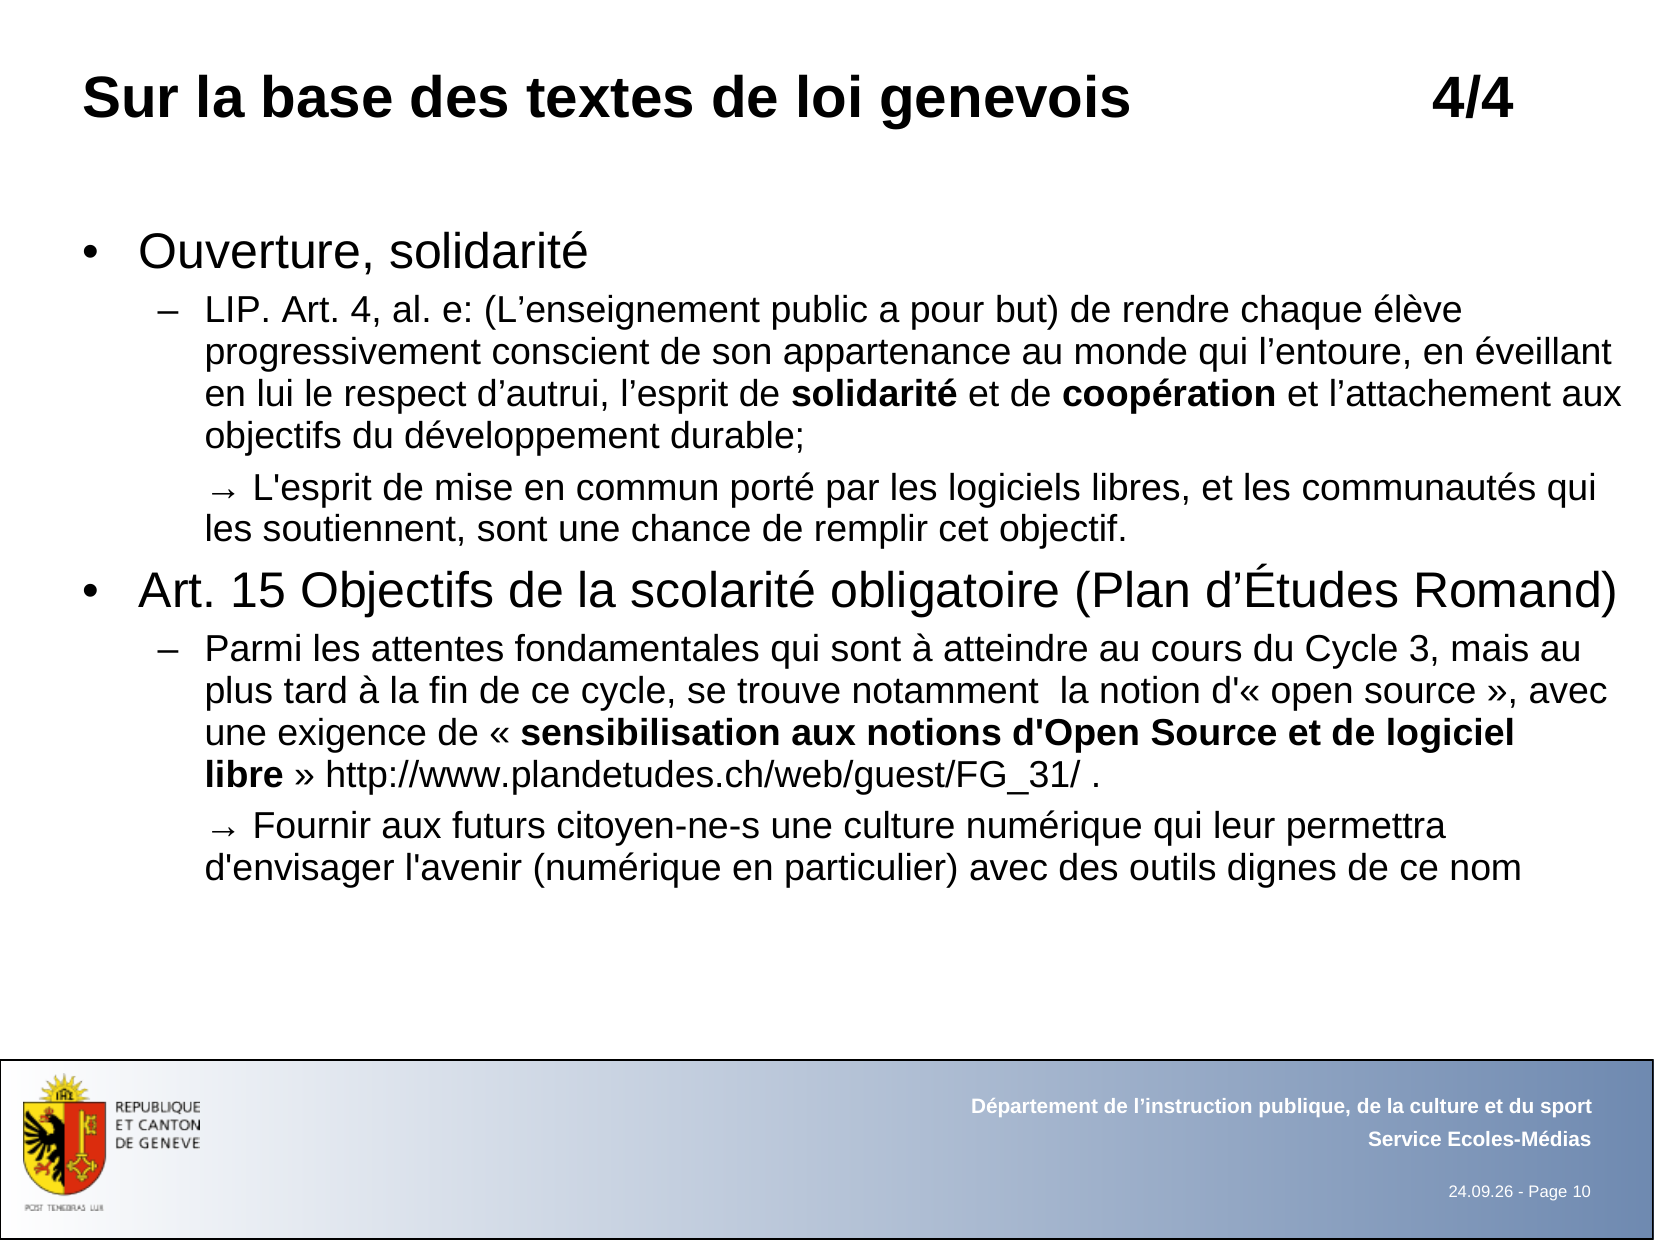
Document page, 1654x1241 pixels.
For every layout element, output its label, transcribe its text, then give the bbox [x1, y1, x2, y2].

picture [23, 1073, 200, 1211]
list Ouverture, solidarité LIP. Art. 4, al. e: (L’enseignement public a pour but) de rendre chaque élève progressivement conscient de son appartenance au monde qui l’entoure, en éveillant en lui le respect d’autrui, l’esprit de solidarité et de coopération et l’attachement aux objectifs du développement durable; → L'esprit de mise en commun porté par les logiciels libres, et les communautés qui les soutiennent, sont une chance de remplir cet objectif. Art. 15 Objectifs de la scolarité obligatoire (Plan d’Études Romand) Parmi les attentes fondamentales qui sont à atteindre au cours du Cycle 3, mais au plus tard à la fin de ce cycle, se trouve notamment la notion d'« open source », avec une exigence de « sensibilisation aux notions d'Open Source et de logiciel libre » http://www.plandetudes.ch/web/guest/FG_31/ . → Fournir aux futurs citoyen-ne-s une culture numérique qui leur permettra d'envisager l'avenir (numérique en particulier) avec des outils dignes de ce nom [82, 223, 1625, 1058]
title Sur la base des textes de loi genevois 4/4 [82, 23, 1571, 172]
